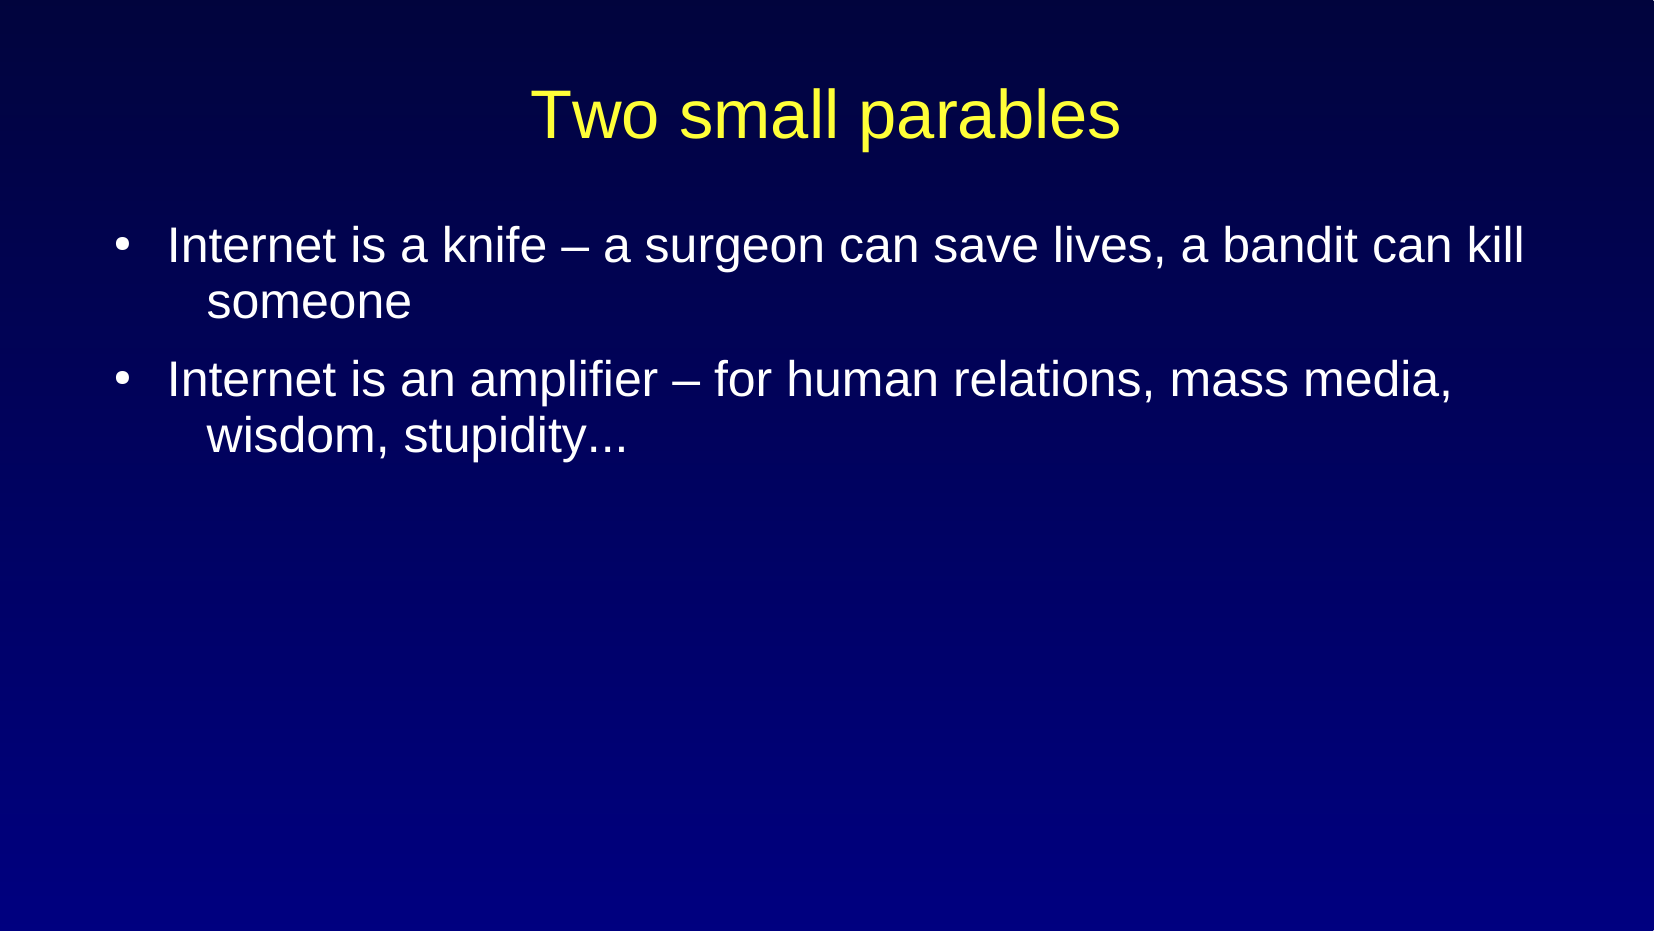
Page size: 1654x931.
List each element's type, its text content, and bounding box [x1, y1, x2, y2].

title Two small parables [82, 37, 1571, 193]
list Internet is a knife – a surgeon can save lives, a bandit can kill someone Internet is an amplifier – for human relations, mass media, wisdom, stupidity... [82, 217, 1571, 758]
